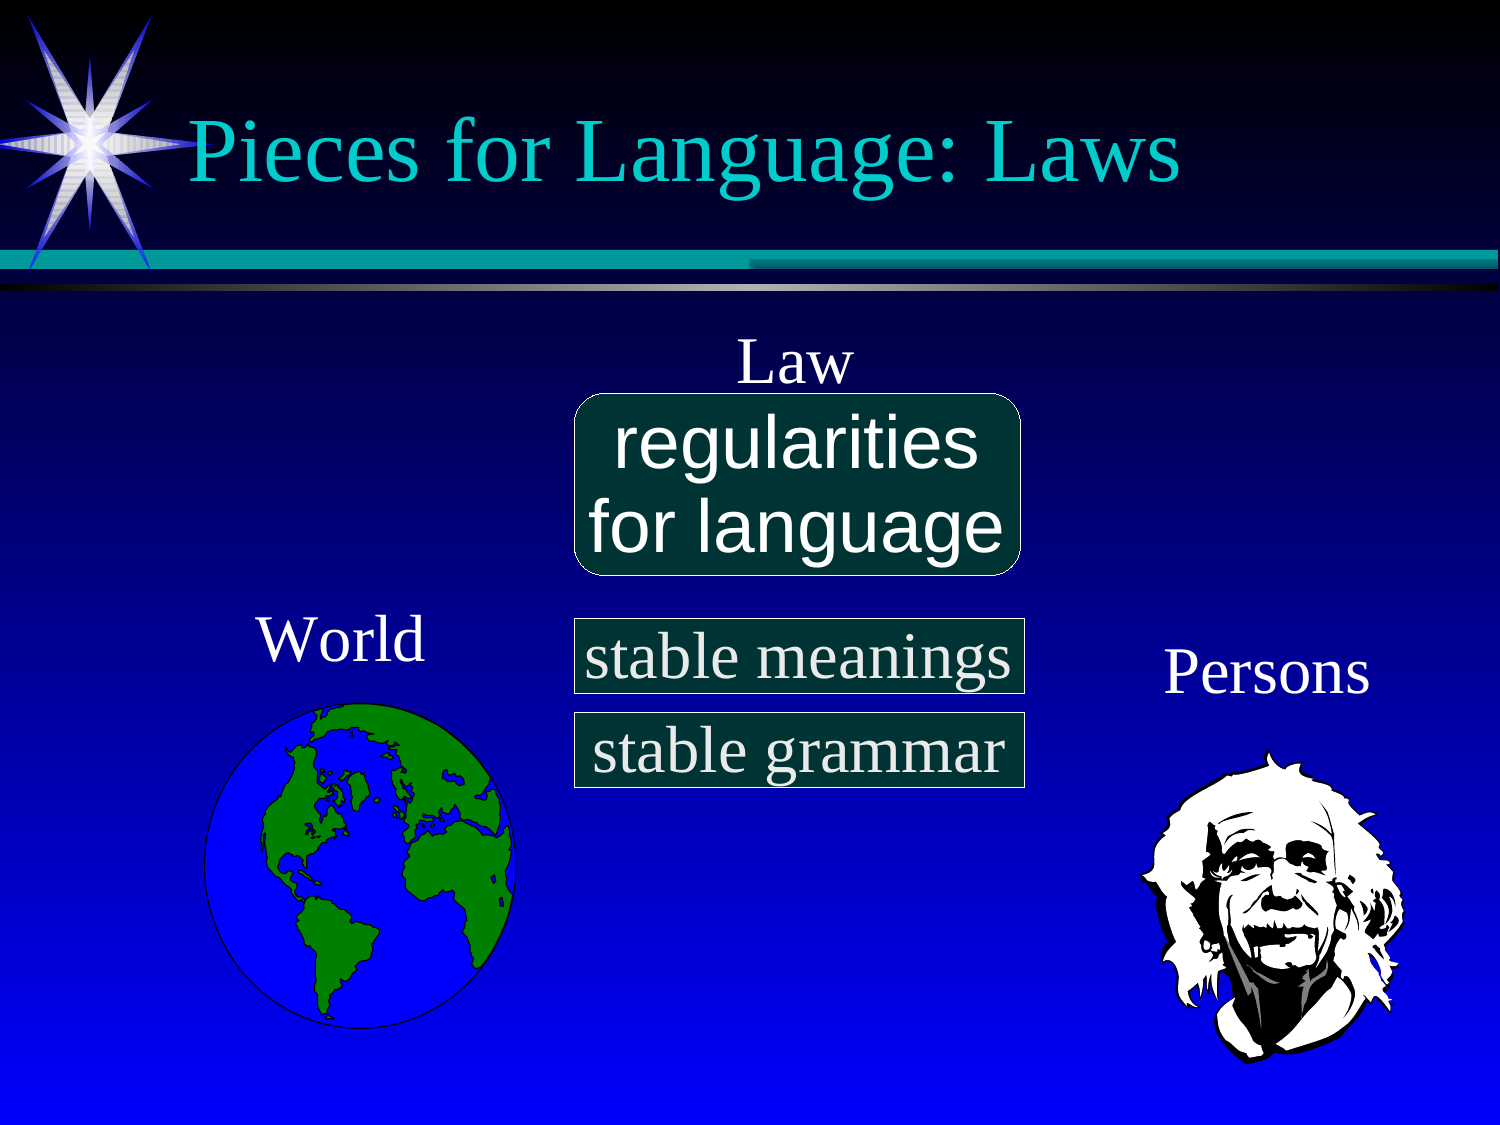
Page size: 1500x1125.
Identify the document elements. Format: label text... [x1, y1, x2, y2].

text_box World [241, 594, 530, 696]
text_box stable grammar [574, 712, 1025, 788]
title Pieces for Language: Laws [187, 56, 1463, 244]
chart [1137, 748, 1406, 1068]
text_box æ [135, 37, 144, 42]
text_box æ [36, 246, 44, 251]
text_box æ [35, 37, 44, 42]
text_box stable meanings [574, 618, 1025, 694]
text_box regularities for language [574, 393, 1021, 576]
text_box Law [721, 316, 1011, 400]
text_box Persons [1148, 626, 1438, 728]
chart [203, 702, 517, 1030]
text_box æ [135, 246, 144, 251]
